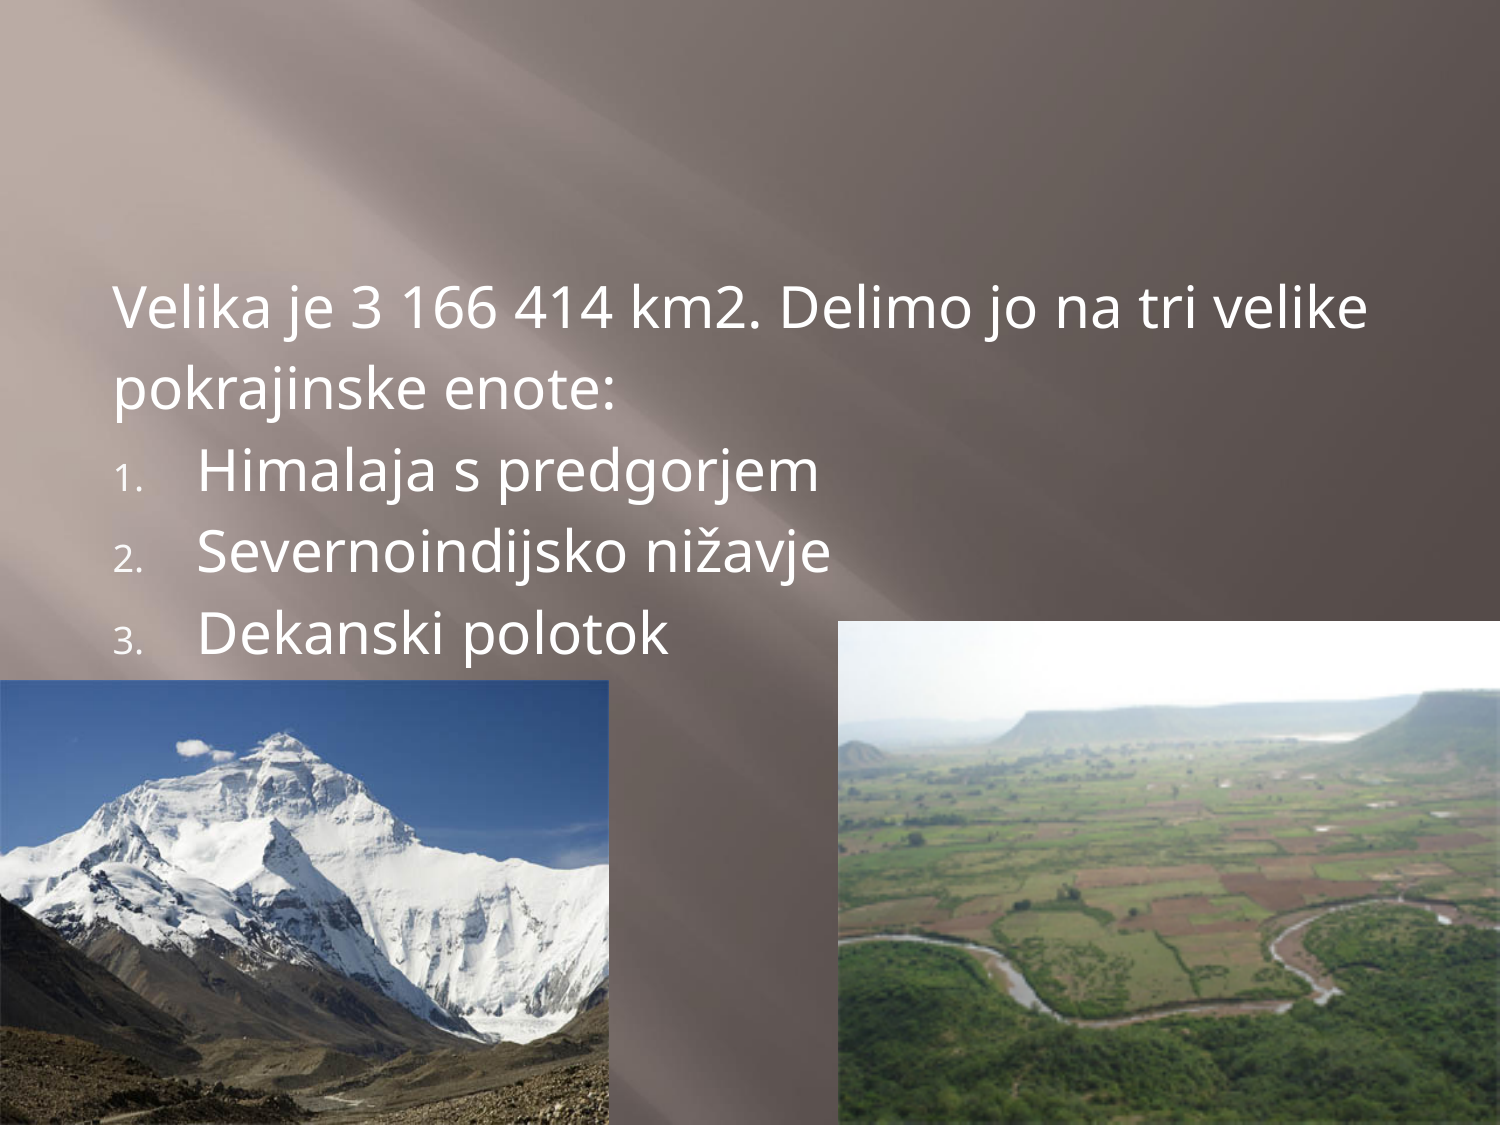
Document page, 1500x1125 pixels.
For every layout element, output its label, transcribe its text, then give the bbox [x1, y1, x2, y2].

picture [0, 0, 1500, 1125]
list Velika je 3 166 414 km2. Delimo jo na tri velike pokrajinske enote: Himalaja s predgorjem Severnoindijsko nižavje Dekanski polotok [75, 262, 1425, 1035]
